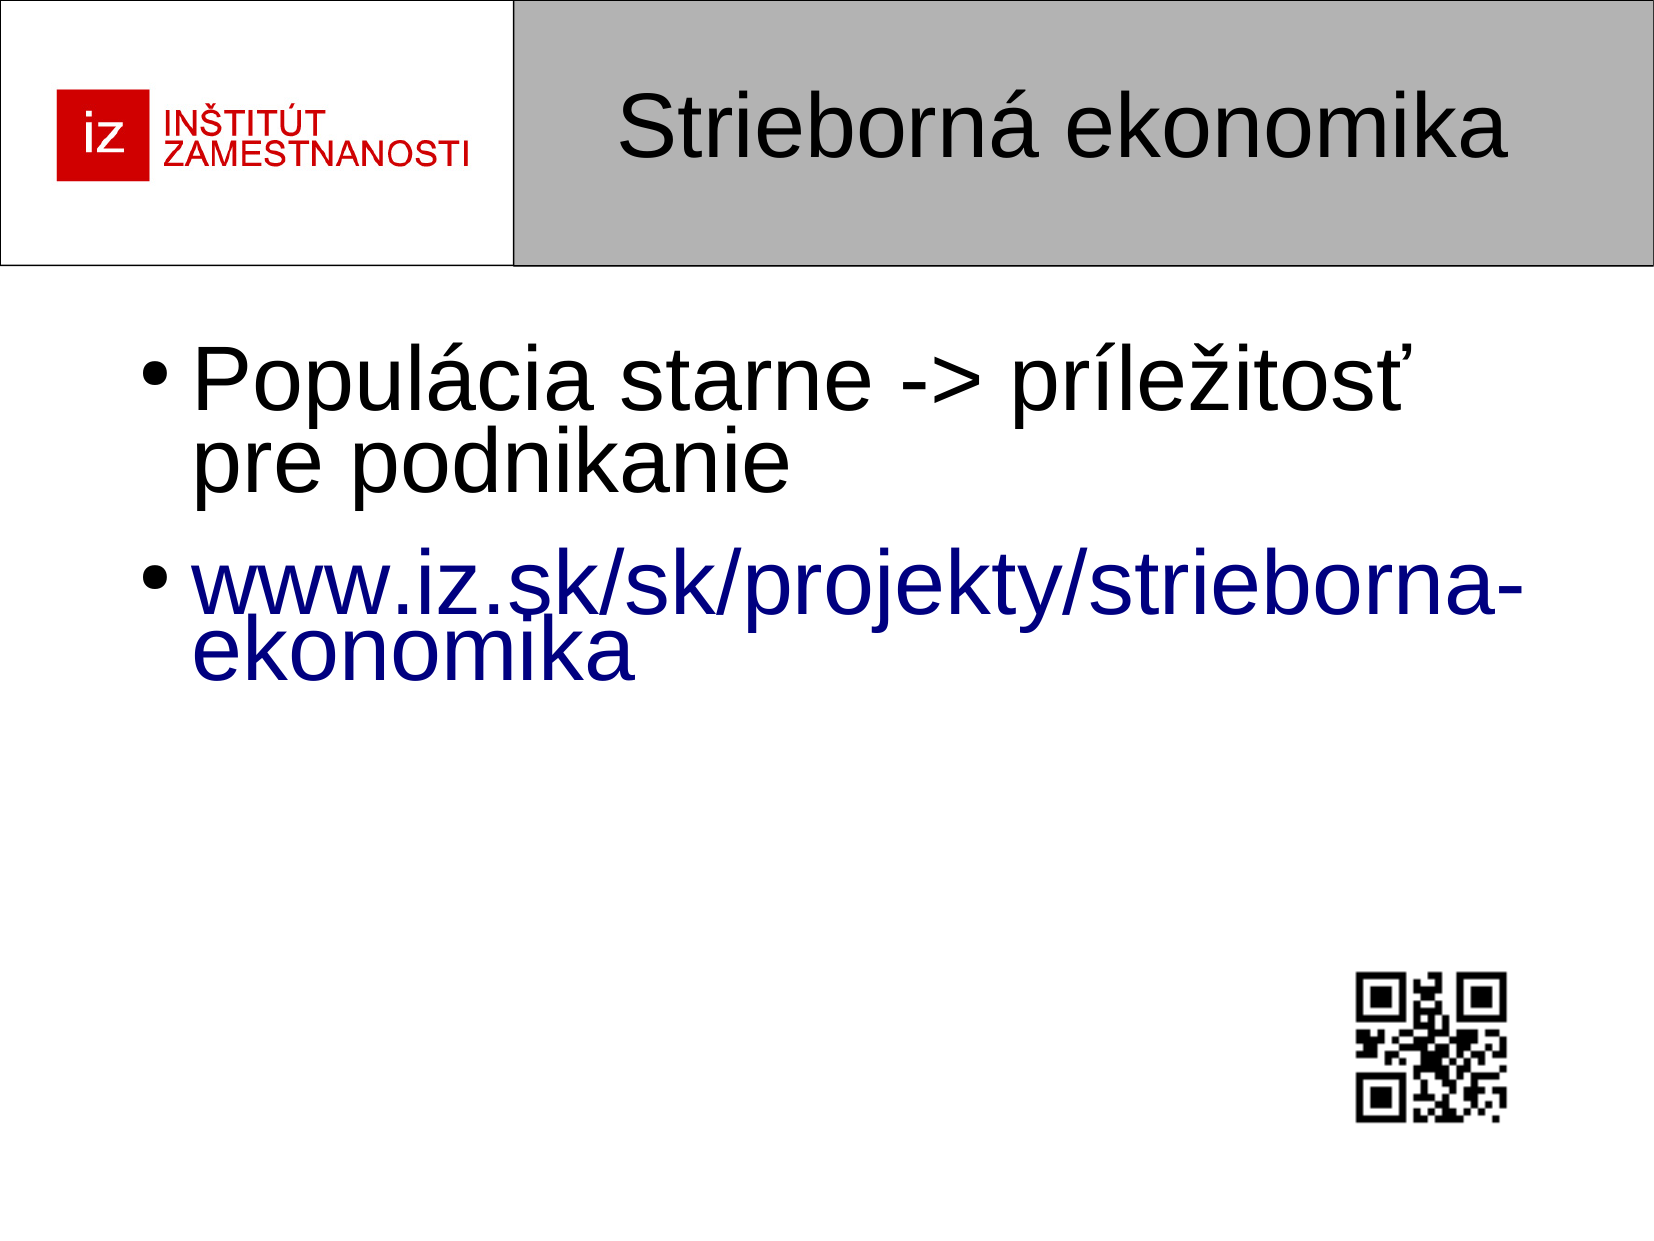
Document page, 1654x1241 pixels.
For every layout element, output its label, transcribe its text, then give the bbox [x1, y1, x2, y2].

picture [1328, 944, 1536, 1152]
title Strieborná ekonomika [561, 37, 1565, 229]
list Populácia starne -> príležitosť pre podnikanie www.iz.sk/sk/projekty/strieborna-ekonomika [121, 344, 1533, 1112]
picture [5, 8, 512, 257]
